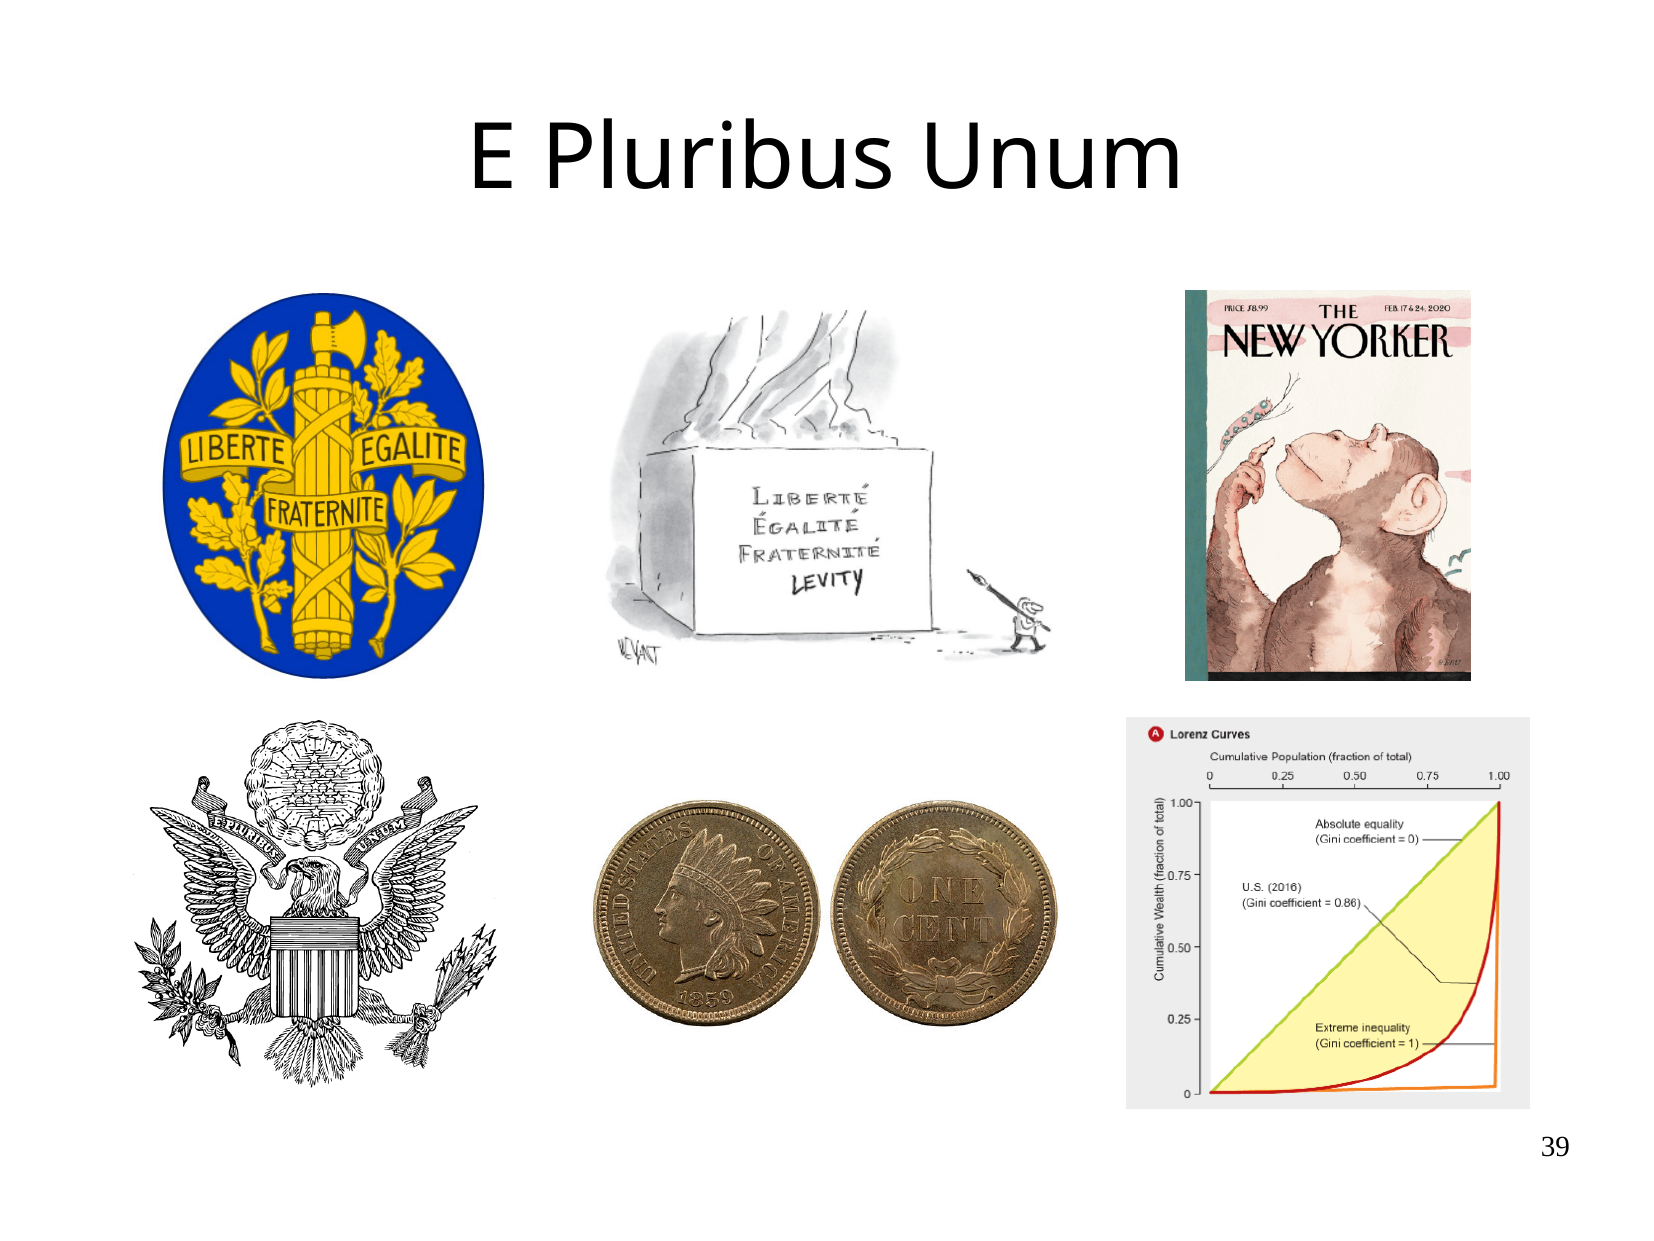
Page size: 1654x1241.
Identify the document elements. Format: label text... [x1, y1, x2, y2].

picture [588, 290, 1063, 681]
picture [159, 290, 486, 681]
picture [129, 717, 515, 1109]
title E Pluribus Unum [82, 49, 1571, 257]
picture [1185, 290, 1471, 681]
picture [1126, 717, 1530, 1109]
picture [585, 792, 1065, 1034]
